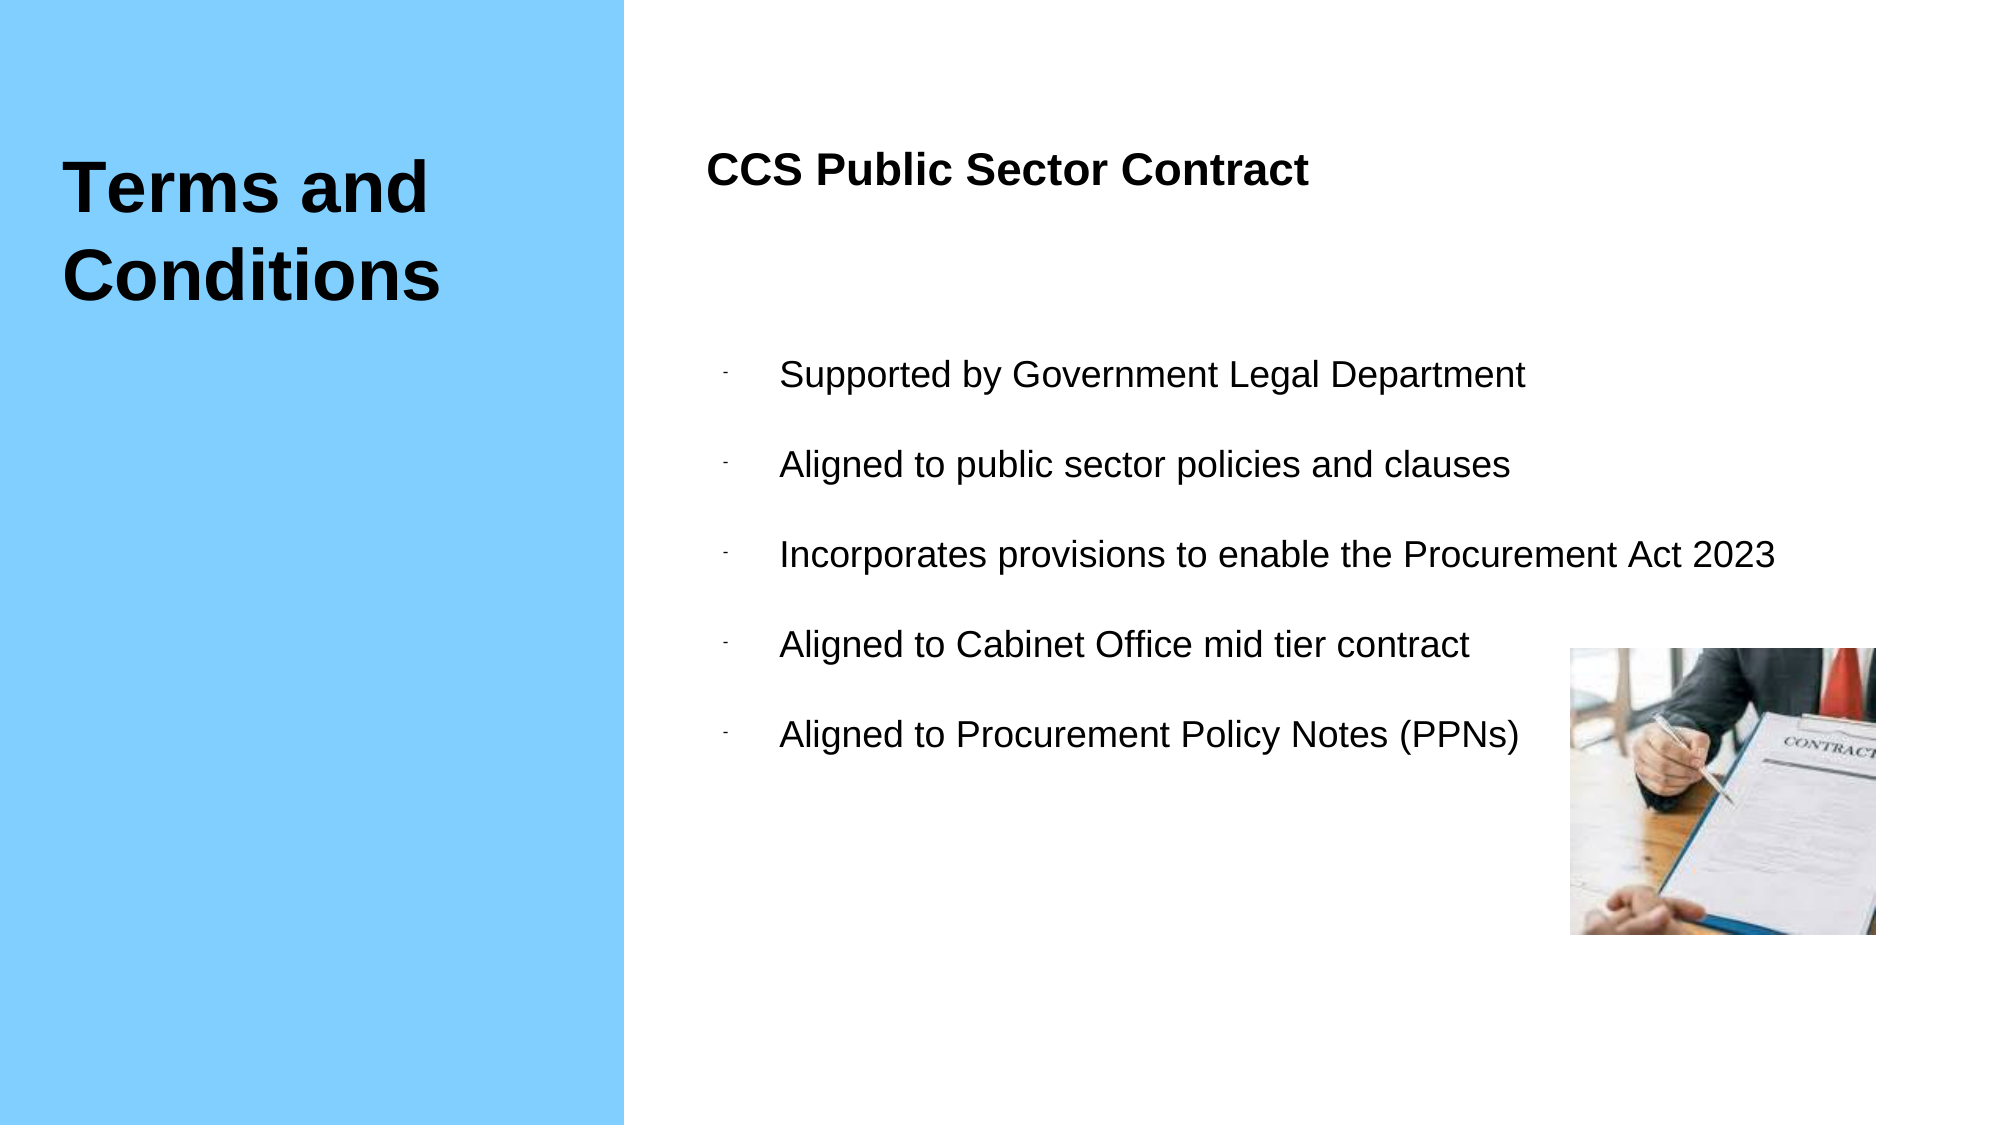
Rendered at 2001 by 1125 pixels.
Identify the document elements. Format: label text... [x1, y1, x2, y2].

title Terms and Conditions [62, 139, 564, 915]
title CCS Public Sector Contract Supported by Government Legal Department Aligned to public sector policies and clauses Incorporates provisions to enable the Procurement Act 2023 Aligned to Cabinet Office mid tier contract Aligned to Procurement Policy Notes (PPNs) [685, 139, 1876, 935]
picture [1570, 648, 1876, 935]
